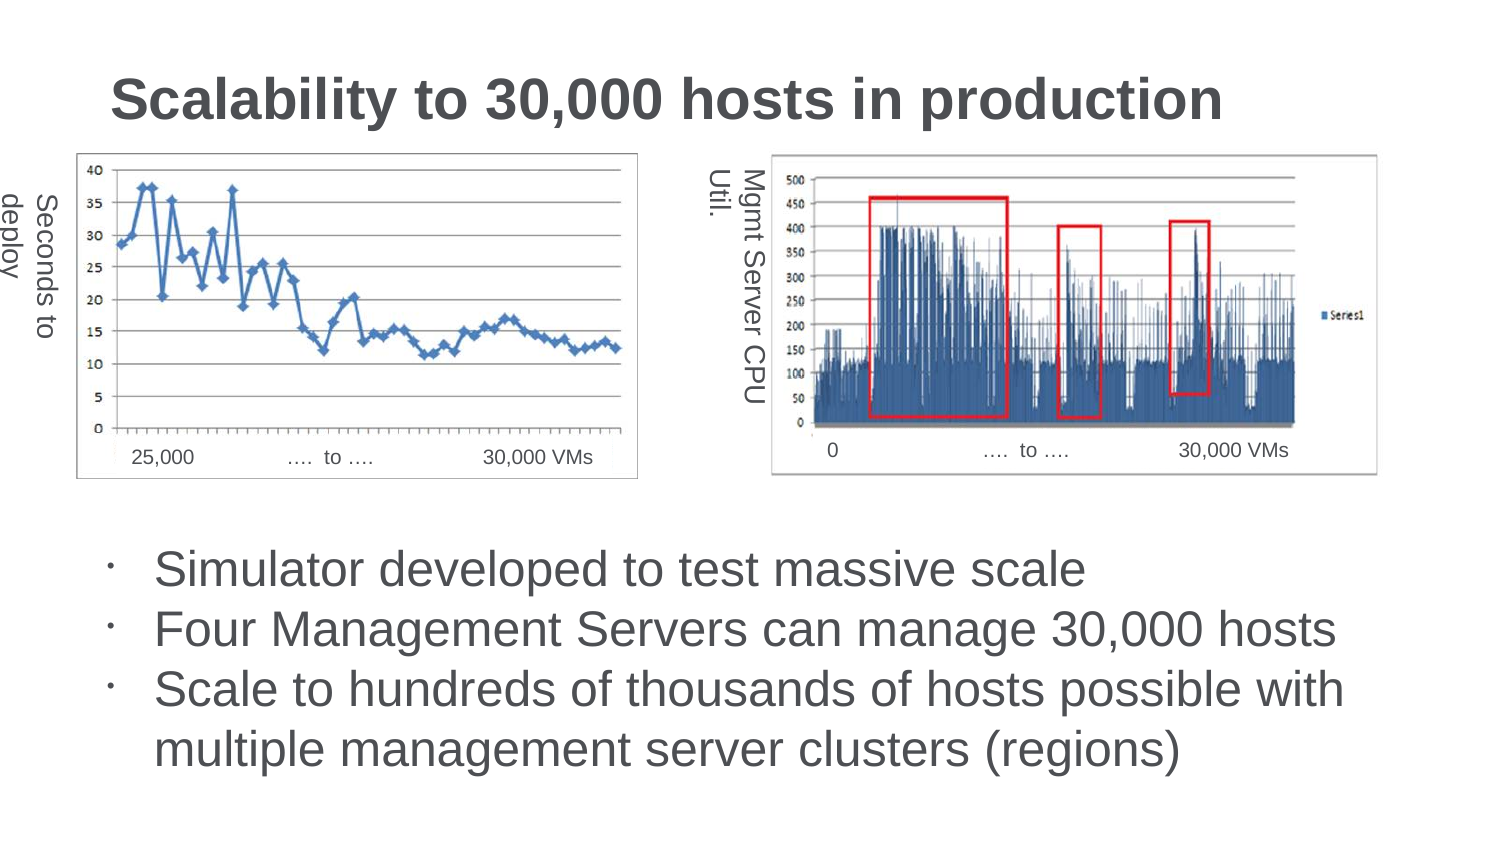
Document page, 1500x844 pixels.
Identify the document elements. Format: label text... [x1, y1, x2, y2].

text_box Mgmt Server CPU Util. [696, 153, 797, 464]
text_box 25,000 …. to …. 30,000 VMs [116, 435, 613, 476]
picture [75, 153, 638, 479]
picture [712, 117, 1400, 592]
title Scalability to 30,000 hosts in production [95, 53, 1403, 117]
text_box Simulator developed to test massive scale Four Management Servers can manage 30,000 hosts Scale to hundreds of thousands of hosts possible with multiple management server clusters (regions) [92, 528, 1368, 844]
text_box Seconds to deploy [9, 178, 74, 447]
text_box 0 …. to …. 30,000 VMs [812, 428, 1309, 469]
